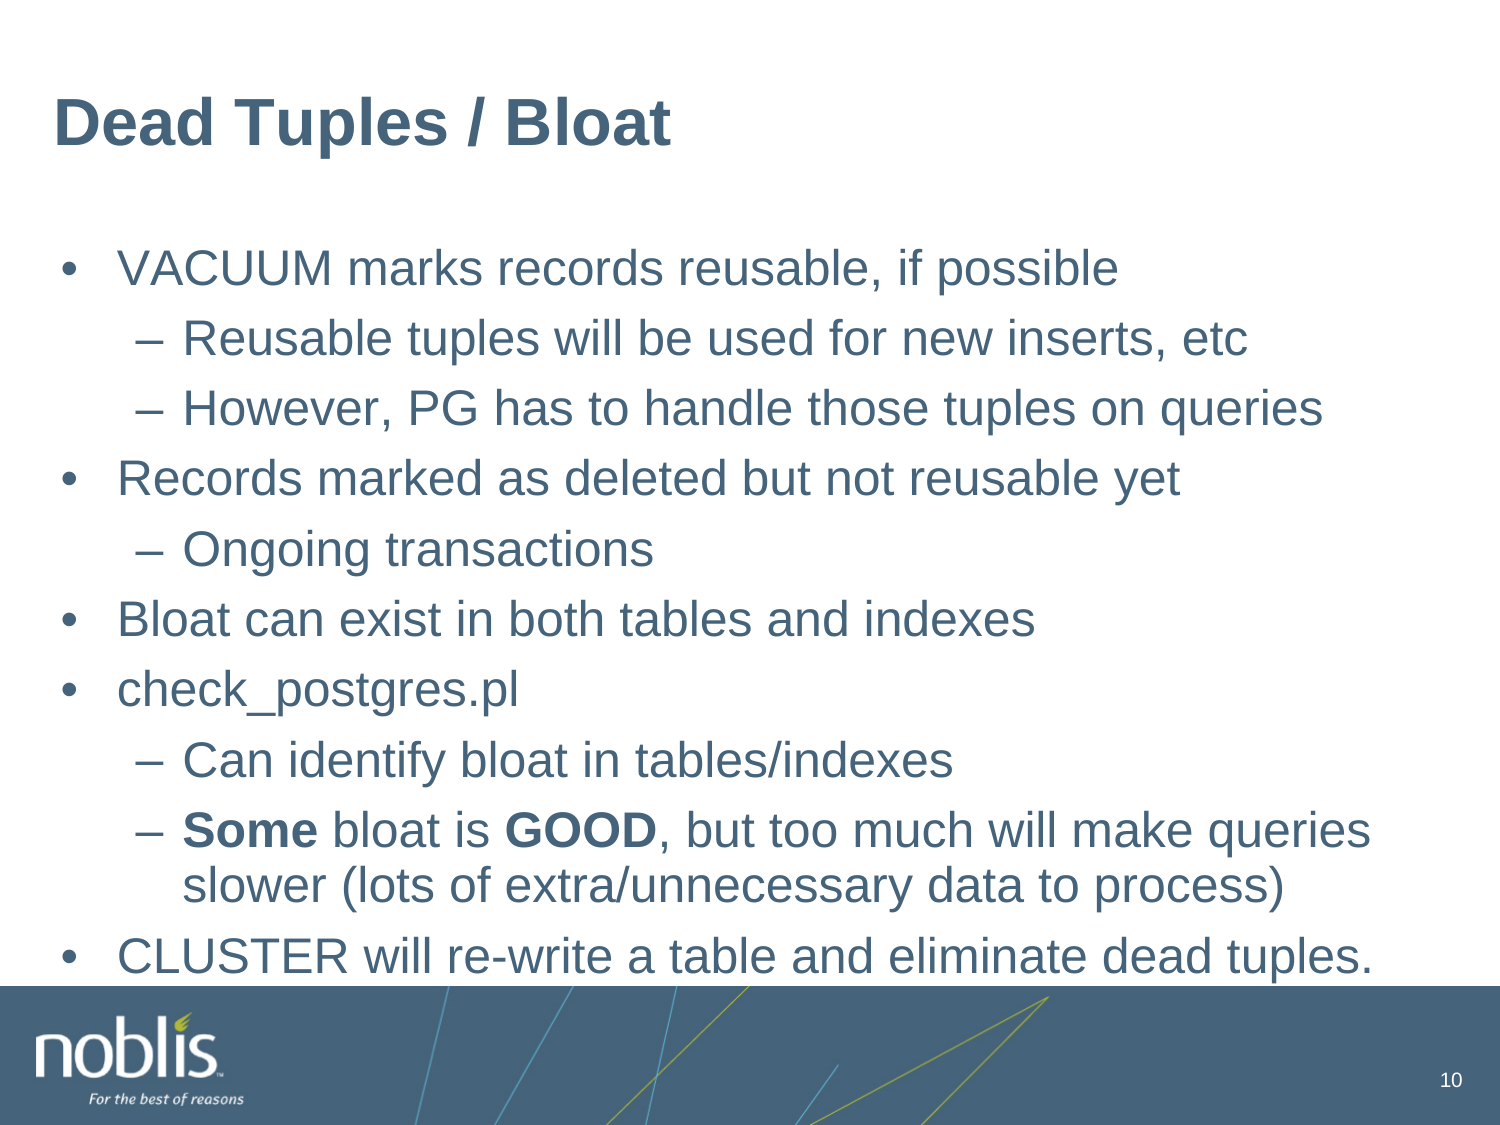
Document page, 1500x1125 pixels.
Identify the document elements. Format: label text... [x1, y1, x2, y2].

list VACUUM marks records reusable, if possible Reusable tuples will be used for new inserts, etc However, PG has to handle those tuples on queries Records marked as deleted but not reusable yet Ongoing transactions Bloat can exist in both tables and indexes check_postgres.pl Can identify bloat in tables/indexes Some bloat is GOOD, but too much will make queries slower (lots of extra/unnecessary data to process) CLUSTER will re-write a table and eliminate dead tuples. [60, 239, 1437, 984]
picture [0, 986, 1500, 1125]
title Dead Tuples / Bloat [53, 38, 1438, 211]
